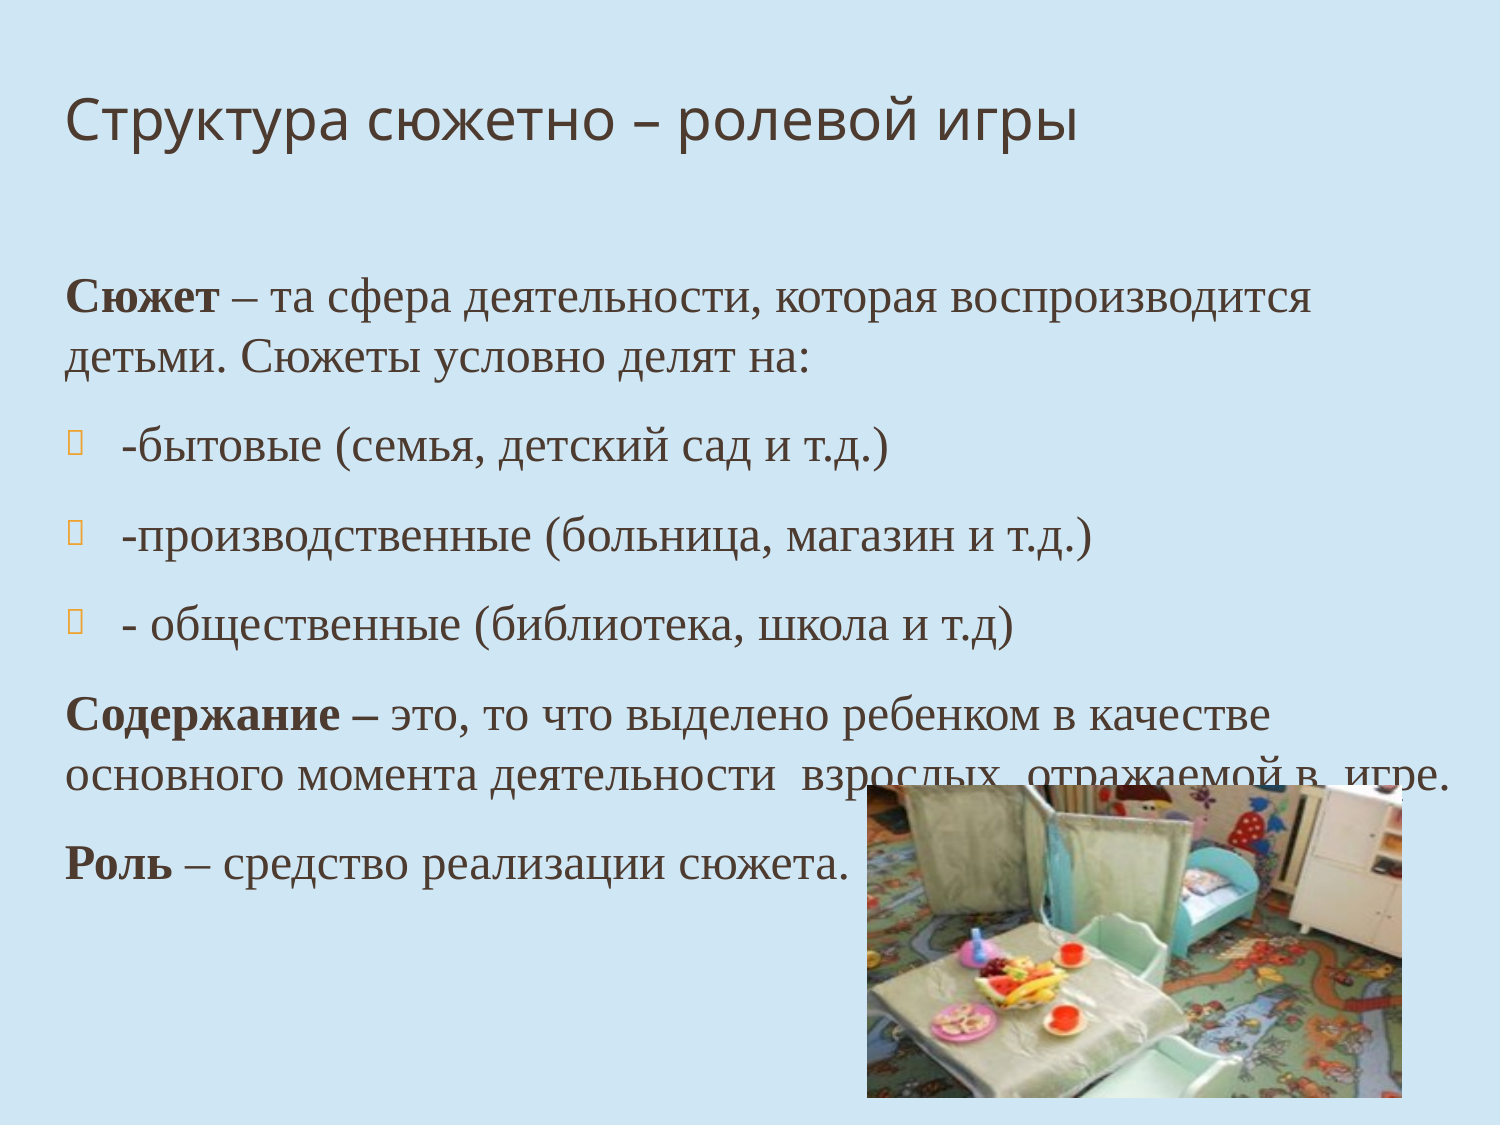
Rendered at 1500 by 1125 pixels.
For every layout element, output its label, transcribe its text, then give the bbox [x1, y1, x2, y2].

picture [867, 785, 1402, 1098]
title Структура сюжетно – ролевой игры [50, 75, 1475, 213]
list Сюжет – та сфера деятельности, которая воспроизводится детьми. Сюжеты условно делят на: -бытовые (семья, детский сад и т.д.) -производственные (больница, магазин и т.д.) - общественные (библиотека, школа и т.д) Содержание – это, то что выделено ребенком в качестве основного момента деятельности взрослых, отражаемой в игре. Роль – средство реализации сюжета. [50, 254, 1475, 998]
